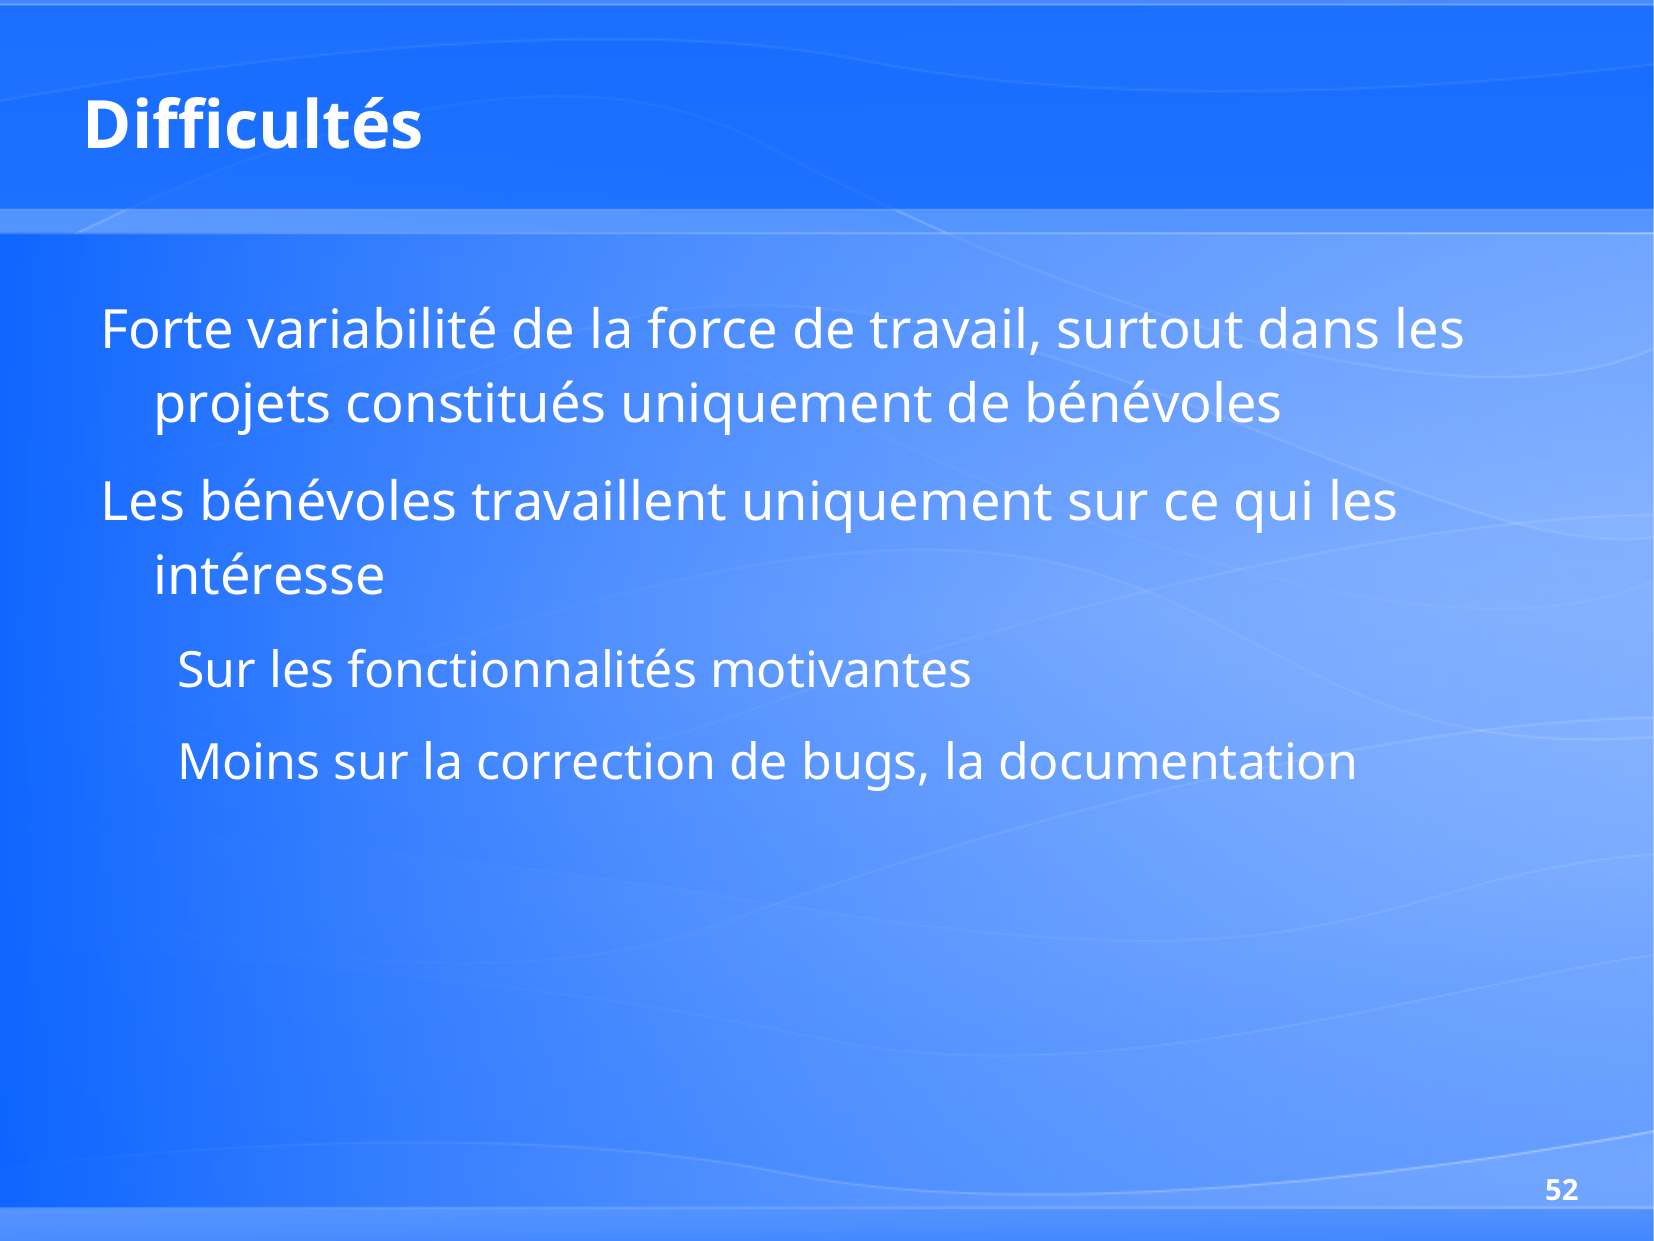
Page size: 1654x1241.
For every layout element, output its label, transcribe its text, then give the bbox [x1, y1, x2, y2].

picture [0, 0, 1654, 1241]
title Difficultés [23, 15, 1625, 229]
list Forte variabilité de la force de travail, surtout dans les projets constitués uniquement de bénévoles Les bénévoles travaillent uniquement sur ce qui les intéresse Sur les fonctionnalités motivantes Moins sur la correction de bugs, la documentation [82, 290, 1571, 1108]
